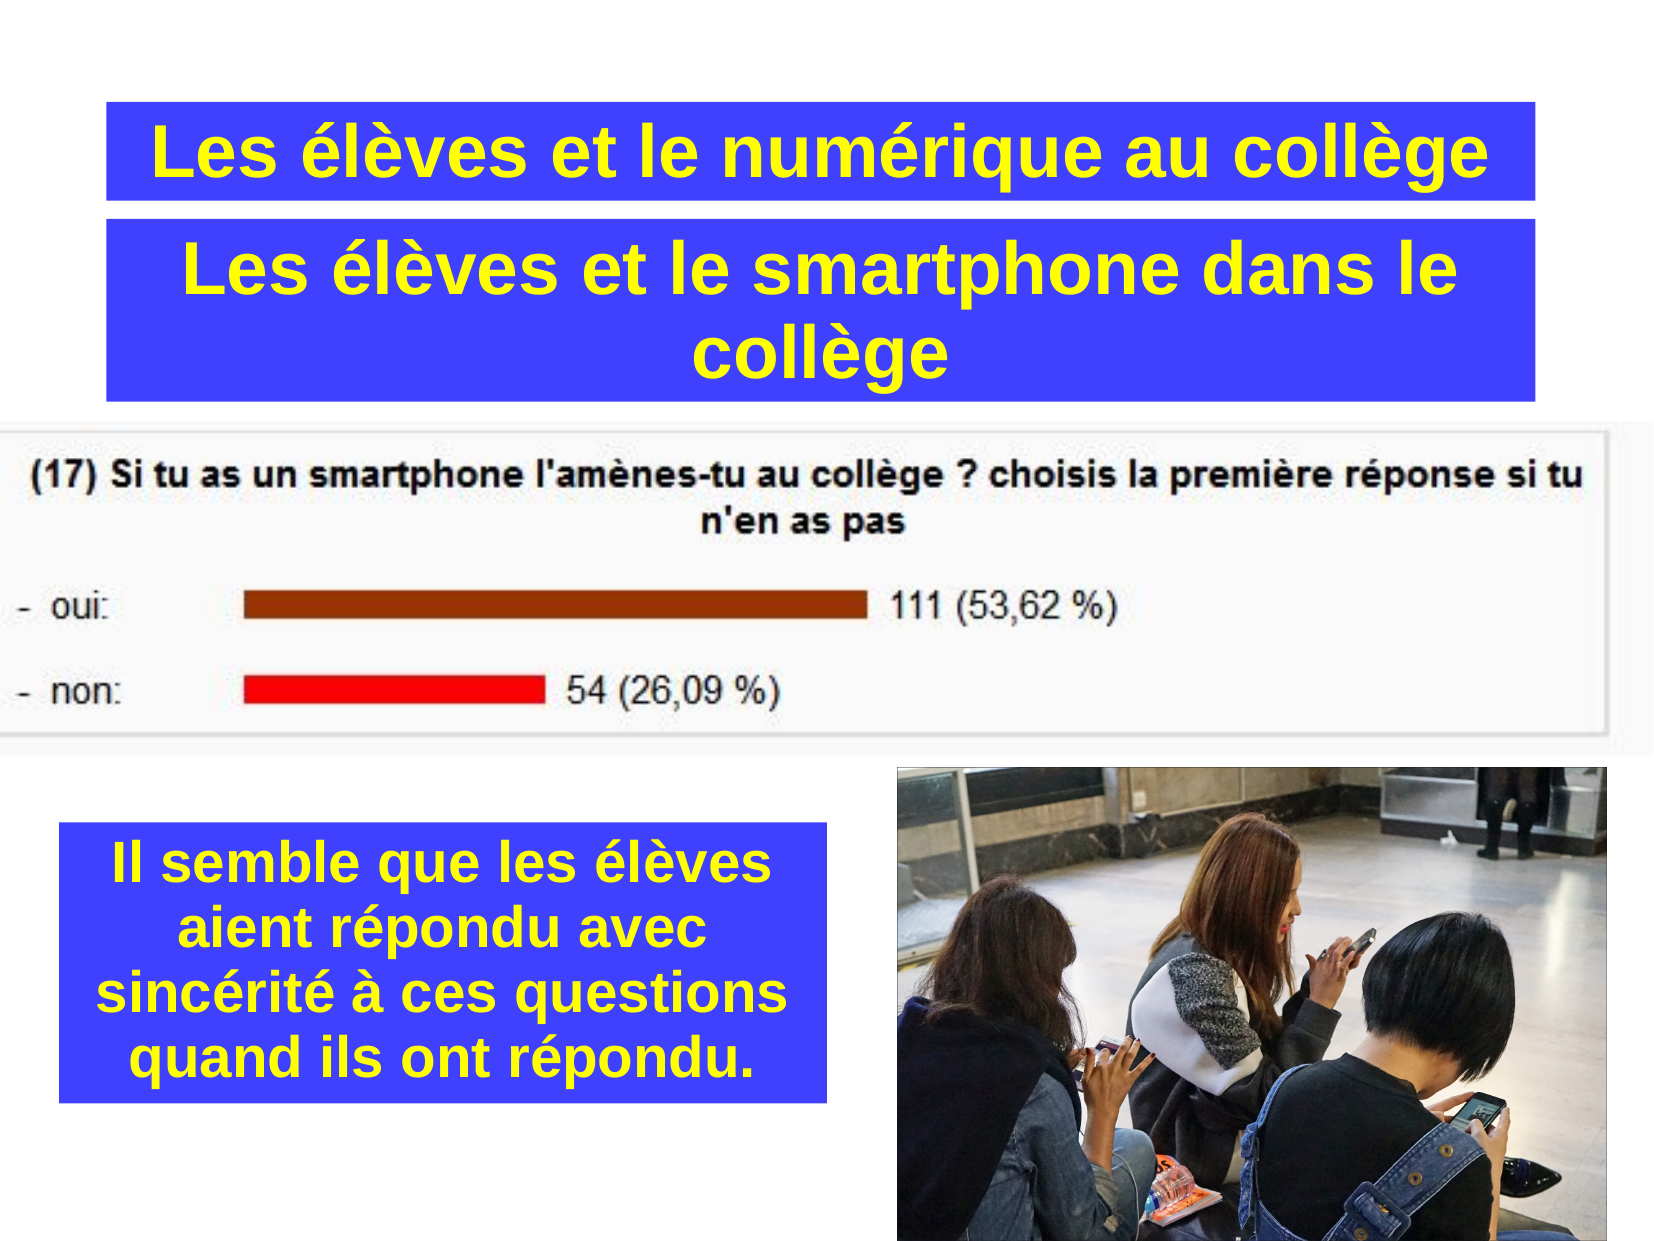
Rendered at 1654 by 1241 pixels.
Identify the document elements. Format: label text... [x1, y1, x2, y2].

text_box Il semble que les élèves aient répondu avec sincérité à ces questions quand ils ont répondu. [59, 822, 827, 1104]
picture [897, 767, 1607, 1241]
text_box Les élèves et le numérique au collège [106, 101, 1536, 201]
picture [0, 421, 1654, 756]
text_box Les élèves et le smartphone dans le collège [106, 218, 1536, 402]
